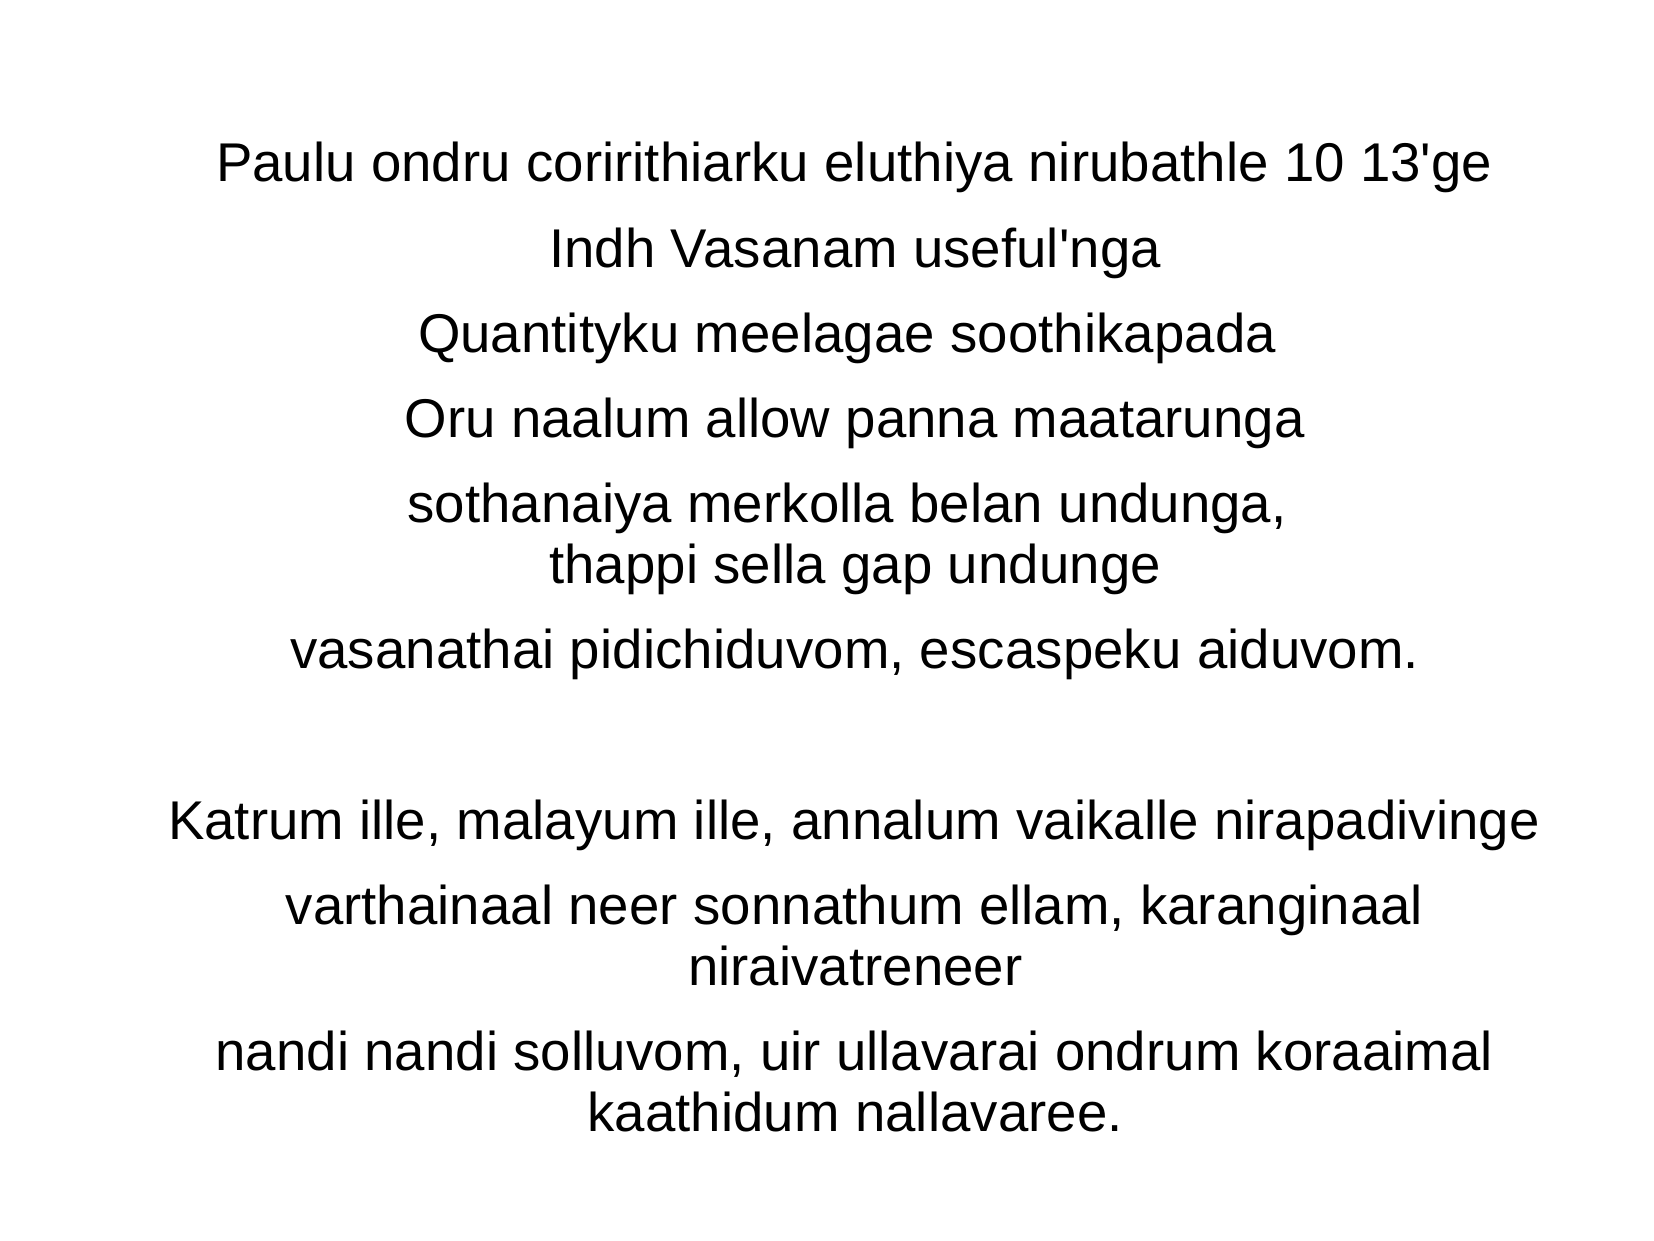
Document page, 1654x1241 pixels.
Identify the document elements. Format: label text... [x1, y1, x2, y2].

list Paulu ondru coririthiarku eluthiya nirubathle 10 13'ge Indh Vasanam useful'nga Quantityku meelagae soothikapada Oru naalum allow panna maatarunga sothanaiya merkolla belan undunga, thappi sella gap undunge vasanathai pidichiduvom, escaspeku aiduvom. Katrum ille, malayum ille, annalum vaikalle nirapadivinge varthainaal neer sonnathum ellam, karanginaal niraivatreneer nandi nandi solluvom, uir ullavarai ondrum koraaimal kaathidum nallavaree. [82, 47, 1571, 1146]
